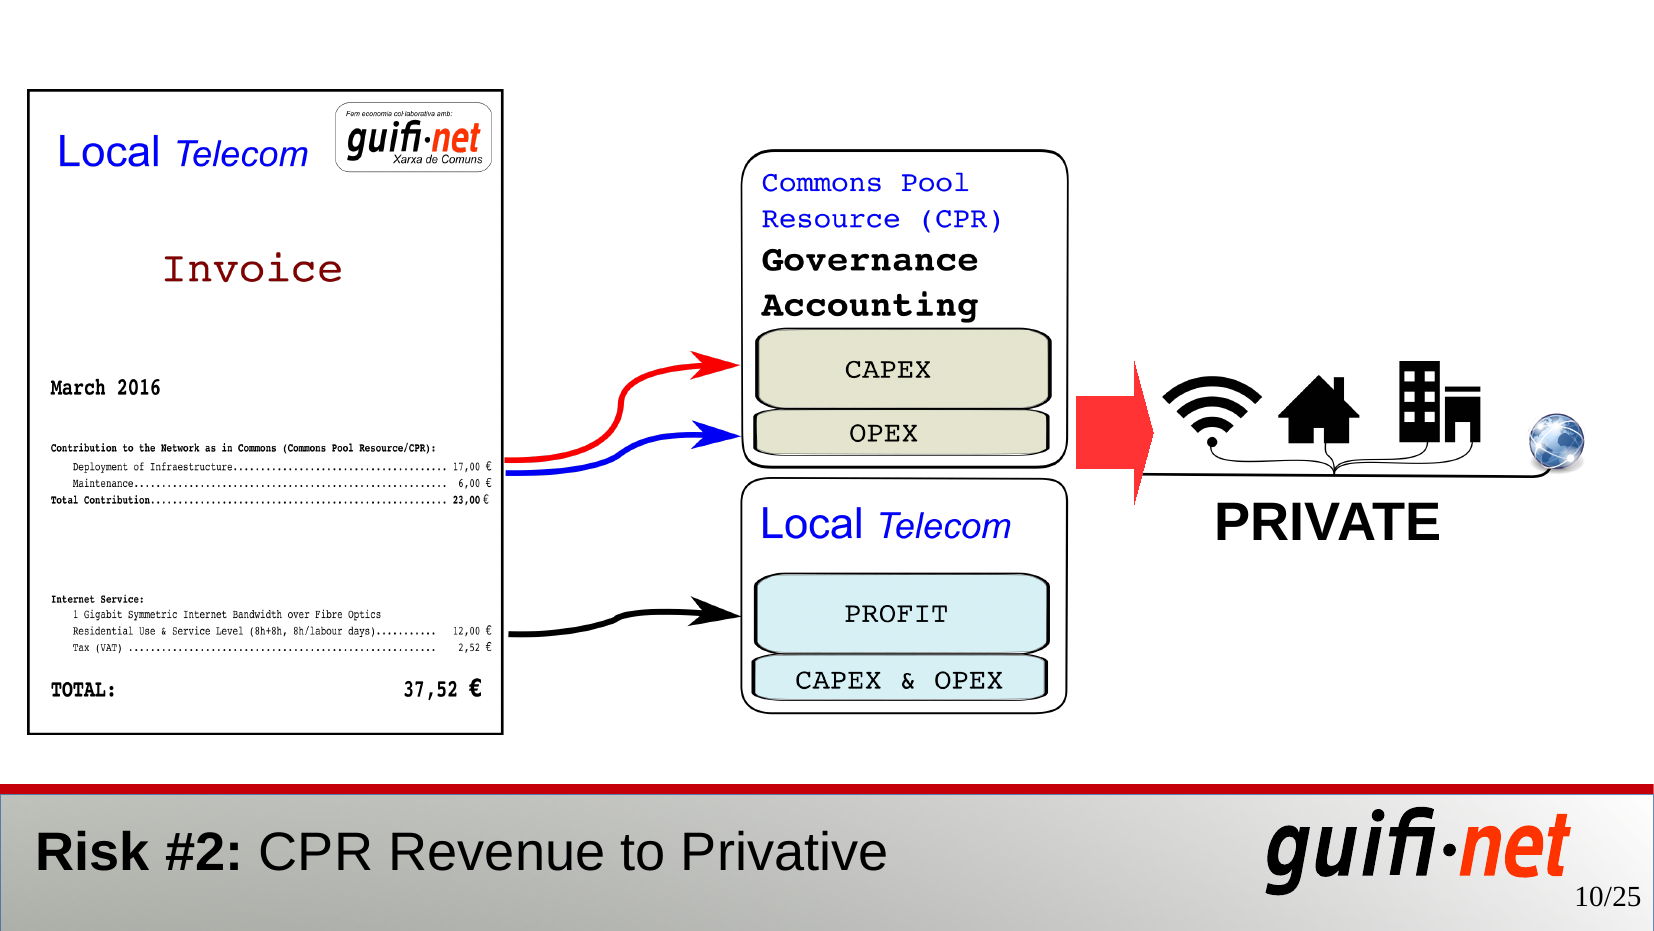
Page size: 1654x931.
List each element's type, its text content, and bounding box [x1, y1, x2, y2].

title Risk #2: CPR Revenue to Privative [35, 790, 1182, 912]
title PRIVATE [1214, 461, 1470, 583]
picture [1137, 361, 1586, 478]
picture [27, 89, 1069, 735]
text_box [1076, 361, 1154, 505]
